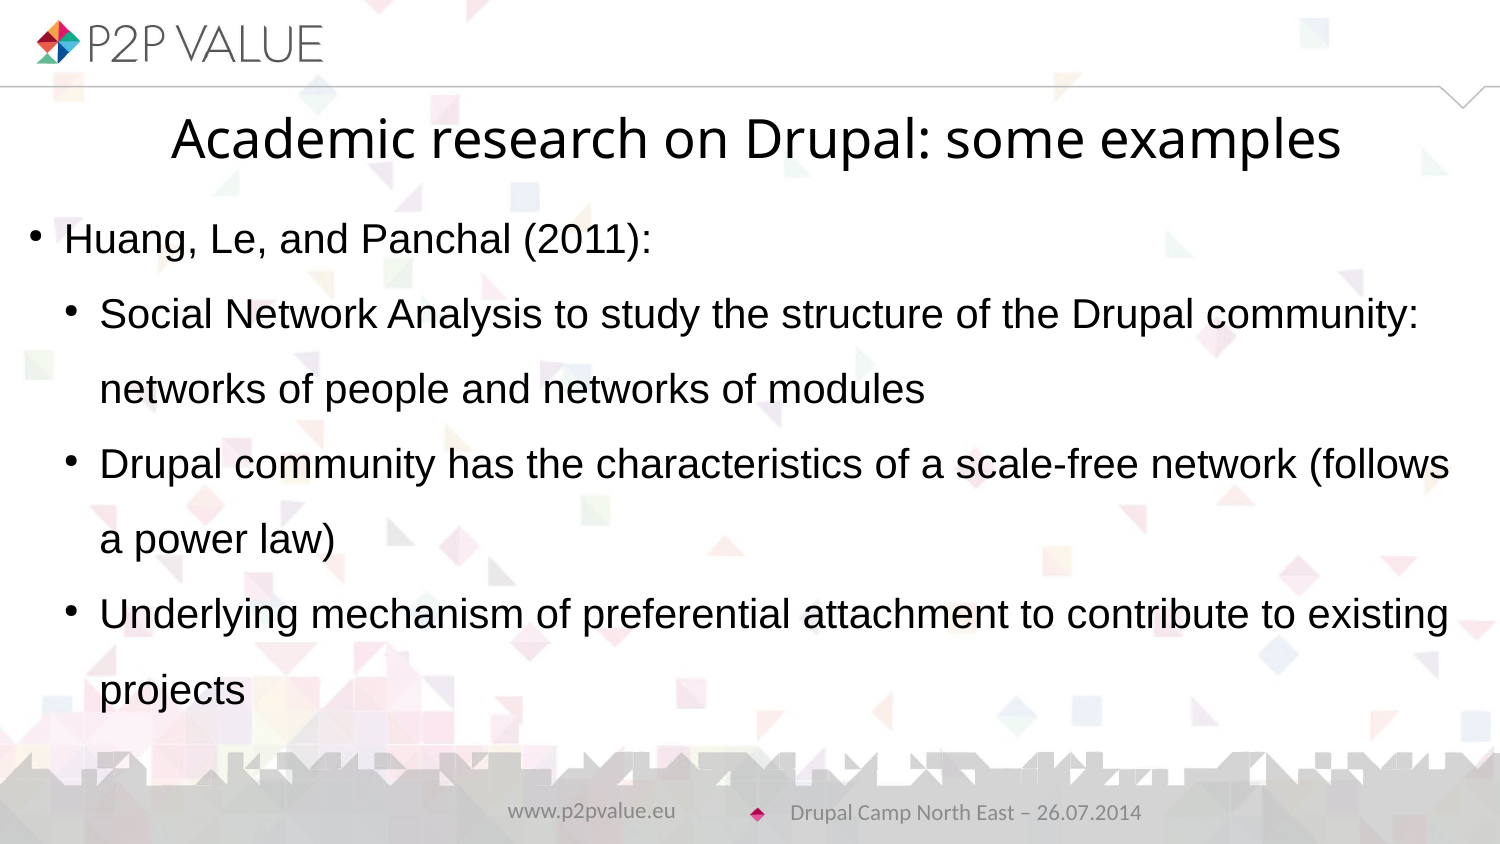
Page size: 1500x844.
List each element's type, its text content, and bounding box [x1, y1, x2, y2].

text_box www.p2pvalue.eu [501, 789, 720, 829]
title Academic research on Drupal: some examples [60, 92, 1456, 180]
subtitle Huang, Le, and Panchal (2011): Social Network Analysis to study the structure of the Drupal community: networks of people and networks of modules Drupal community has the characteristics of a scale-free network (follows a power law) Underlying mechanism of preferential attachment to contribute to existing projects [15, 180, 1496, 736]
picture [0, 0, 1500, 844]
text_box Drupal Camp North East – 26.07.2014 [777, 788, 1470, 834]
